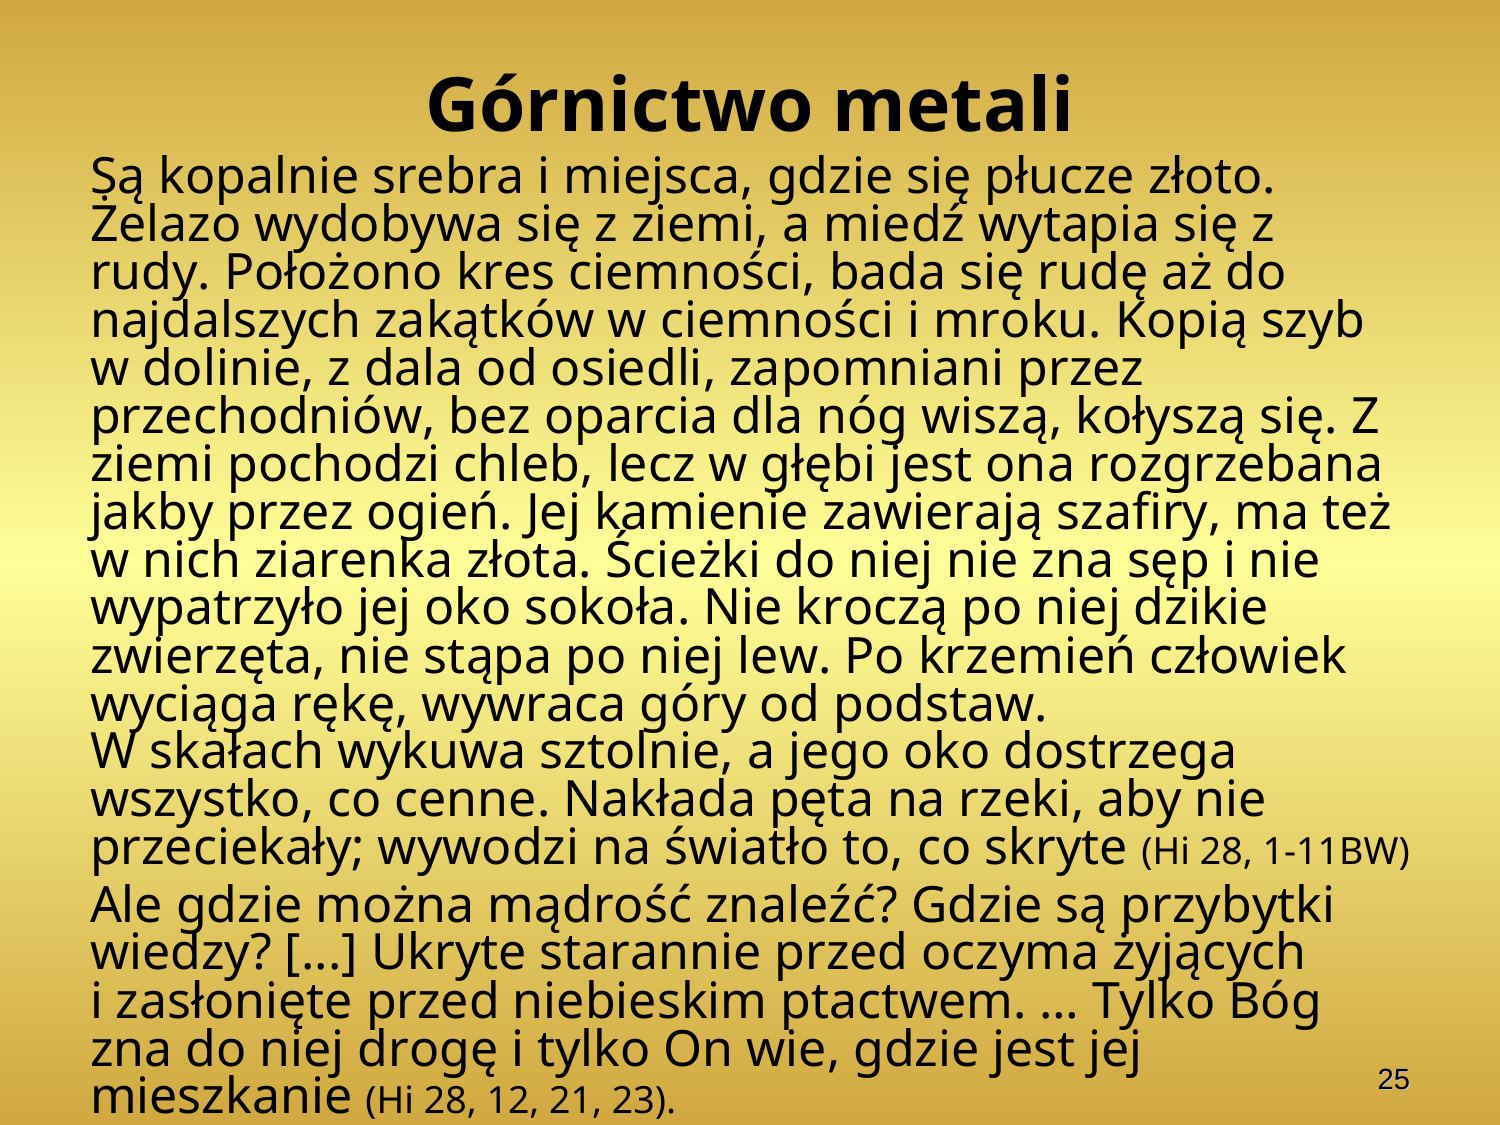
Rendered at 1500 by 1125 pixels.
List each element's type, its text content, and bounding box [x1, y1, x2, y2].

list Górnictwo metali Są kopalnie srebra i miejsca, gdzie się płucze złoto. Żelazo wydobywa się z ziemi, a miedź wytapia się z rudy. Położono kres ciemności, bada się rudę aż do najdalszych zakątków w ciemności i mroku. Kopią szyb w dolinie, z dala od osiedli, zapomniani przez przechodniów, bez oparcia dla nóg wiszą, kołyszą się. Z ziemi pochodzi chleb, lecz w głębi jest ona rozgrzebana jakby przez ogień. Jej kamienie zawierają szafiry, ma też w nich ziarenka złota. Ścieżki do niej nie zna sęp i nie wypatrzyło jej oko sokoła. Nie kroczą po niej dzikie zwierzęta, nie stąpa po niej lew. Po krzemień człowiek wyciąga rękę, wywraca góry od podstaw. W skałach wykuwa sztolnie, a jego oko dostrzega wszystko, co cenne. Nakłada pęta na rzeki, aby nie przeciekały; wywodzi na światło to, co skryte (Hi 28, 1-11BW) Ale gdzie można mądrość znaleźć? Gdzie są przybytki wiedzy? [...] Ukryte starannie przed oczyma żyjących i zasłonięte przed niebieskim ptactwem. … Tylko Bóg zna do niej drogę i tylko On wie, gdzie jest jej mieszkanie (Hi 28, 12, 21, 23). [75, 66, 1426, 1117]
